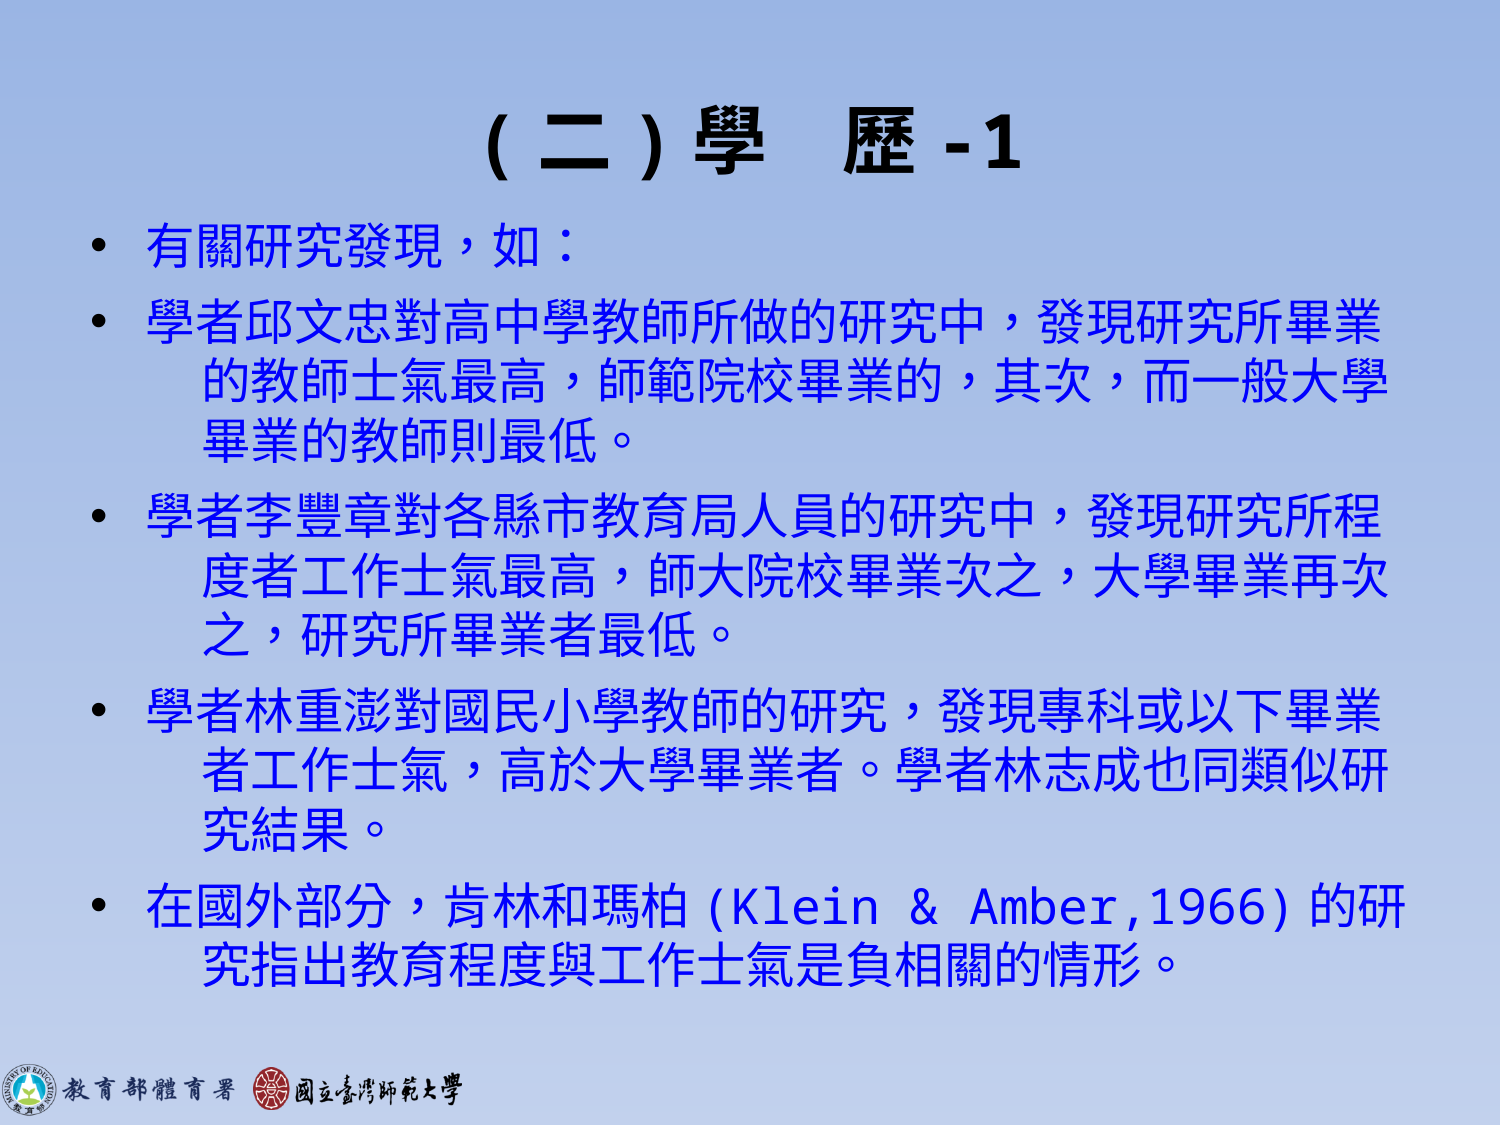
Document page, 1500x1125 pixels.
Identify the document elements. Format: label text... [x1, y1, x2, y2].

title (二)學 歷-1 [75, 45, 1426, 207]
list 有關研究發現，如： 學者邱文忠對高中學教師所做的研究中，發現研究所畢業的教師士氣最高，師範院校畢業的，其次，而一般大學畢業的教師則最低。 學者李豐章對各縣市教育局人員的研究中，發現研究所程度者工作士氣最高，師大院校畢業次之，大學畢業再次之，研究所畢業者最低。 學者林重澎對國民小學教師的研究，發現專科或以下畢業者工作士氣，高於大學畢業者。學者林志成也同類似研究結果。 在國外部分，肯林和瑪柏(Klein & Amber,1966)的研究指出教育程度與工作士氣是負相關的情形。 [75, 207, 1426, 1009]
